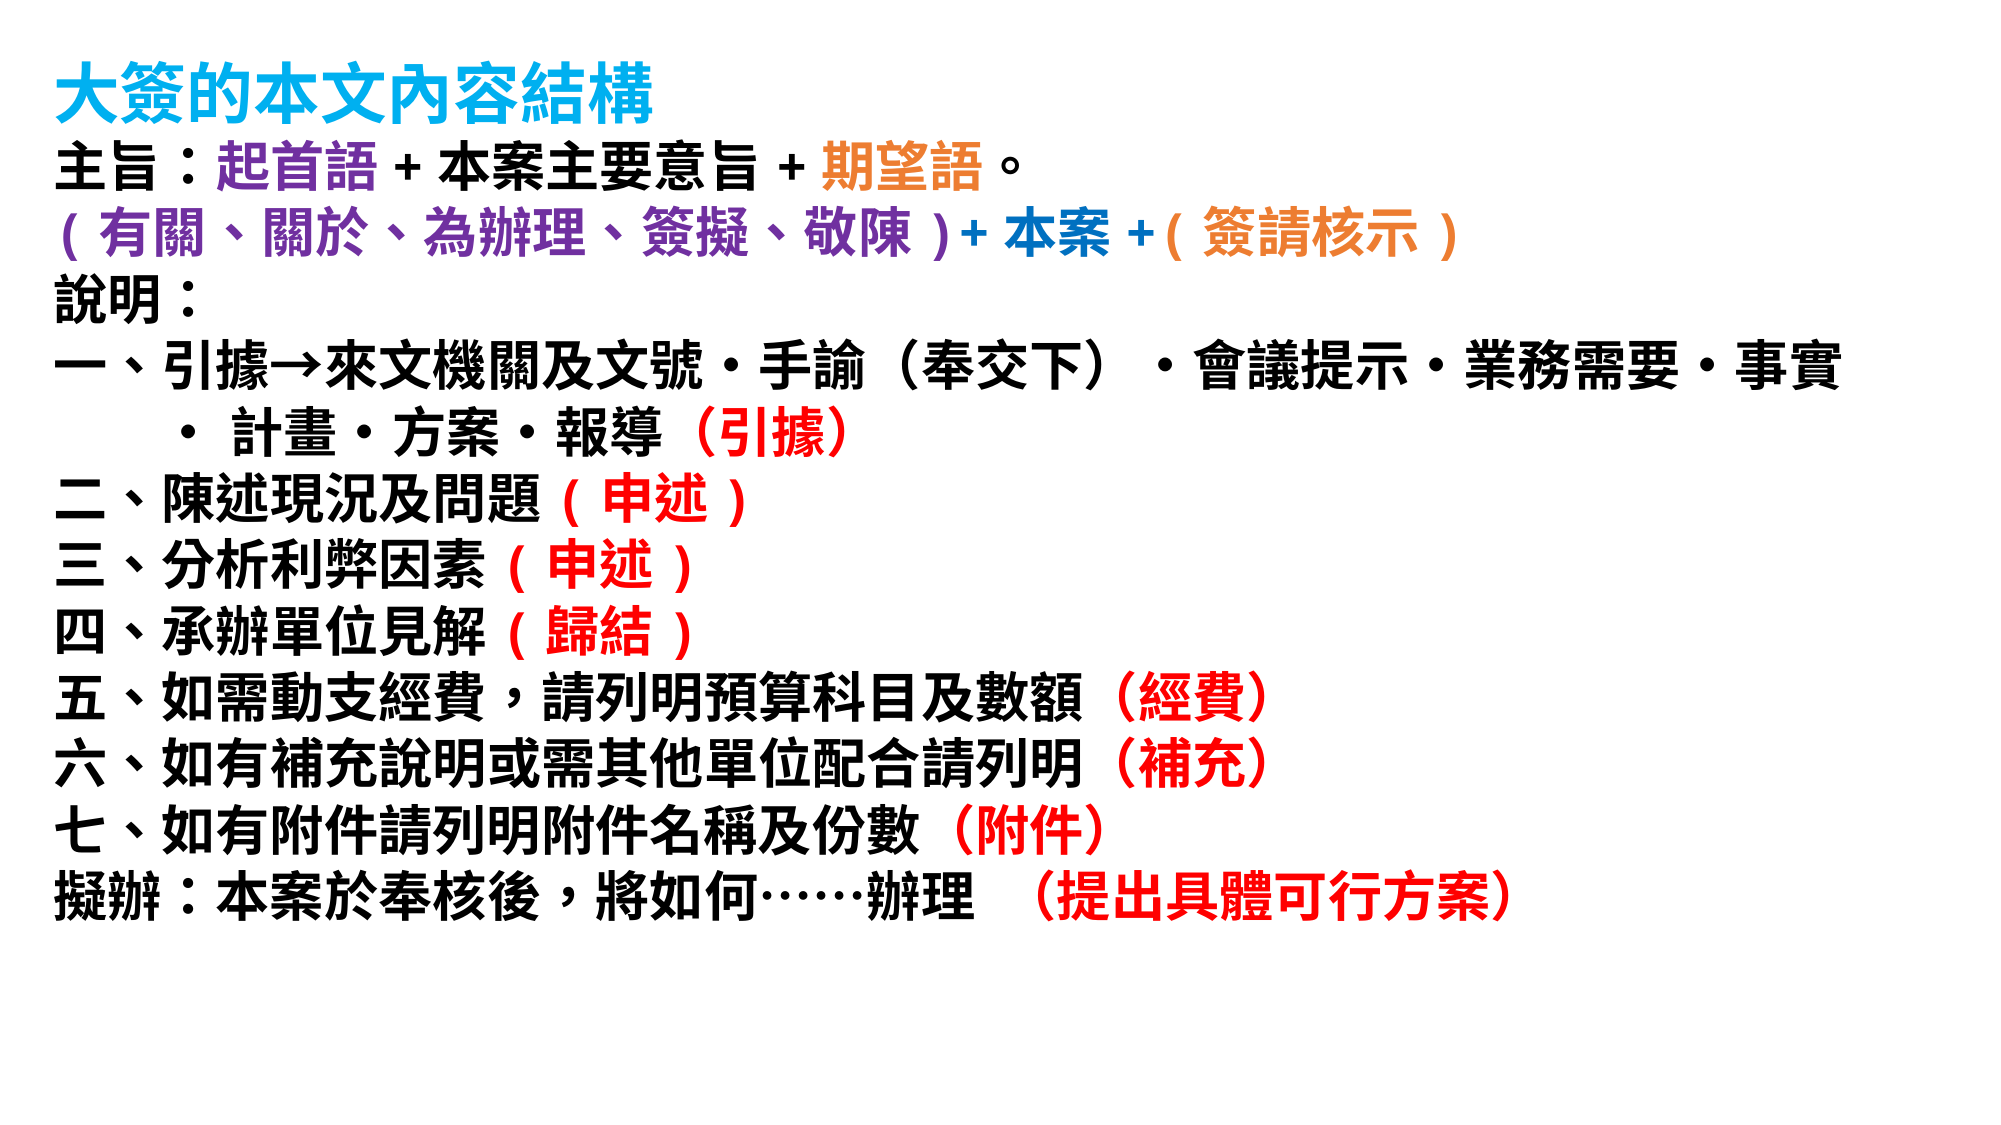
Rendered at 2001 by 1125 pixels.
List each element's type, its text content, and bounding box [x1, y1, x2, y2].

list 大簽的本文內容結構 主旨：起首語+本案主要意旨+期望語。 (有關、關於、為辦理、簽擬、敬陳)+本案+(簽請核示) 說明： 一、引據→來文機關及文號‧手諭（奉交下）‧會議提示‧業務需要‧事實 ‧計畫‧方案‧報導（引據） 二、陳述現況及問題(申述) 三、分析利弊因素(申述) 四、承辦單位見解(歸結) 五、如需動支經費，請列明預算科目及數額（經費） 六、如有補充說明或需其他單位配合請列明（補充） 七、如有附件請列明附件名稱及份數（附件） 擬辦：本案於奉核後，將如何……辦理 （提出具體可行方案） [38, 65, 1859, 977]
